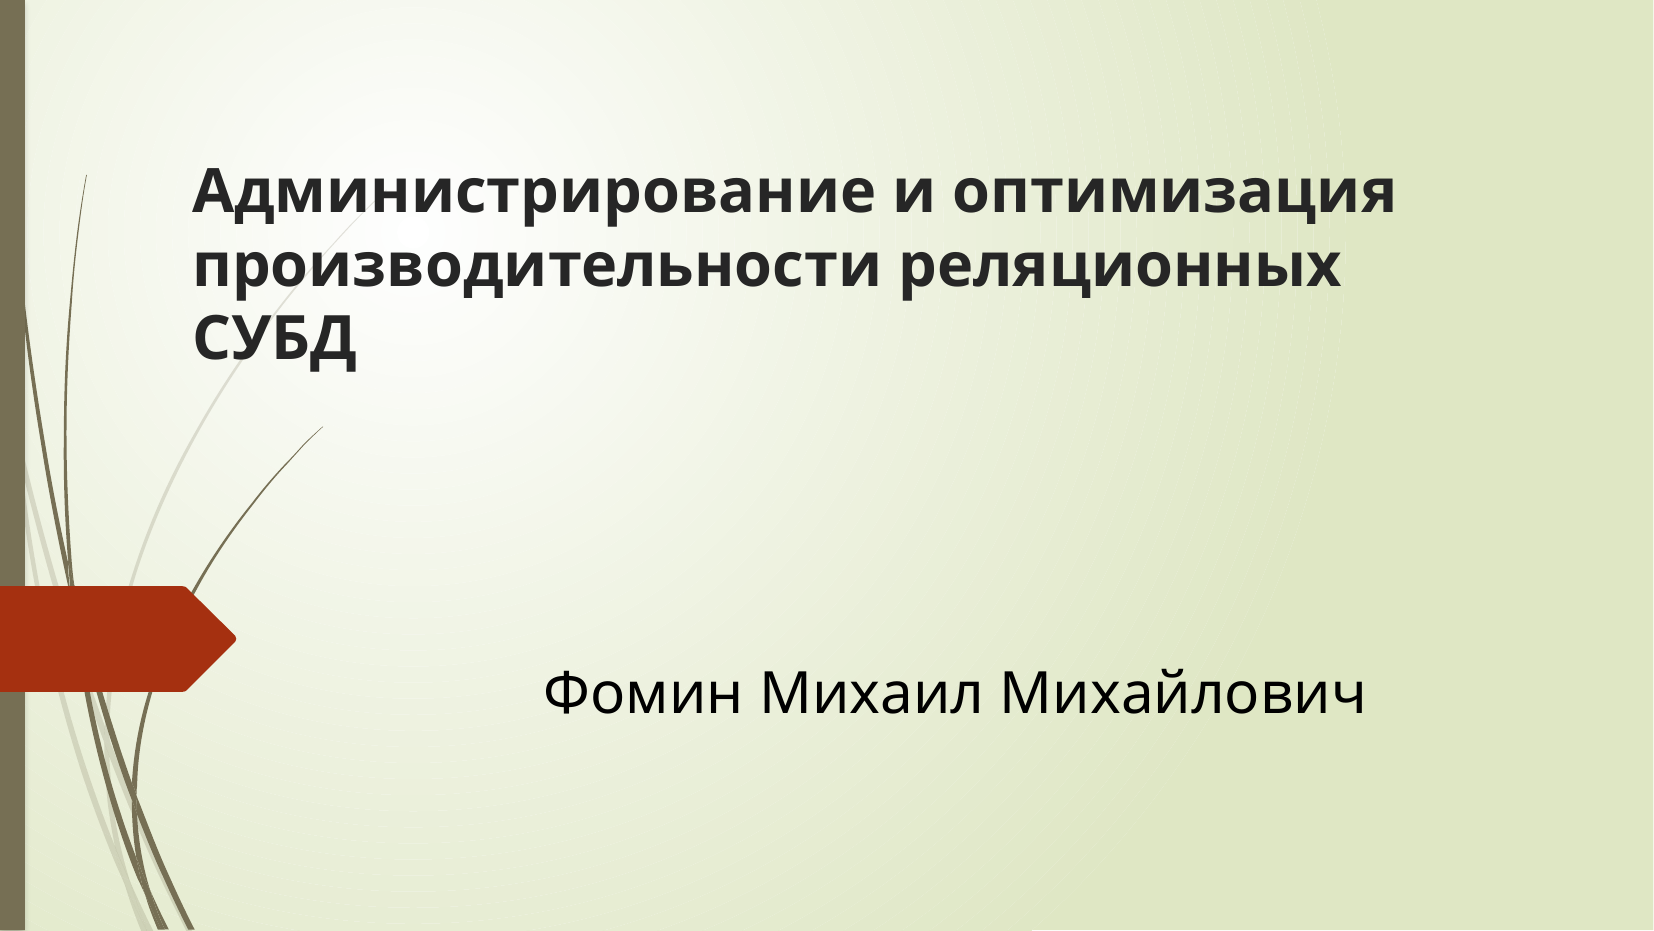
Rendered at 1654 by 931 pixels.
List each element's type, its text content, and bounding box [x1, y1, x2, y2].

subtitle Фомин Михаил Михайлович [350, 647, 1561, 801]
title Администрирование и оптимизация производительности реляционных СУБД [177, 88, 1421, 380]
